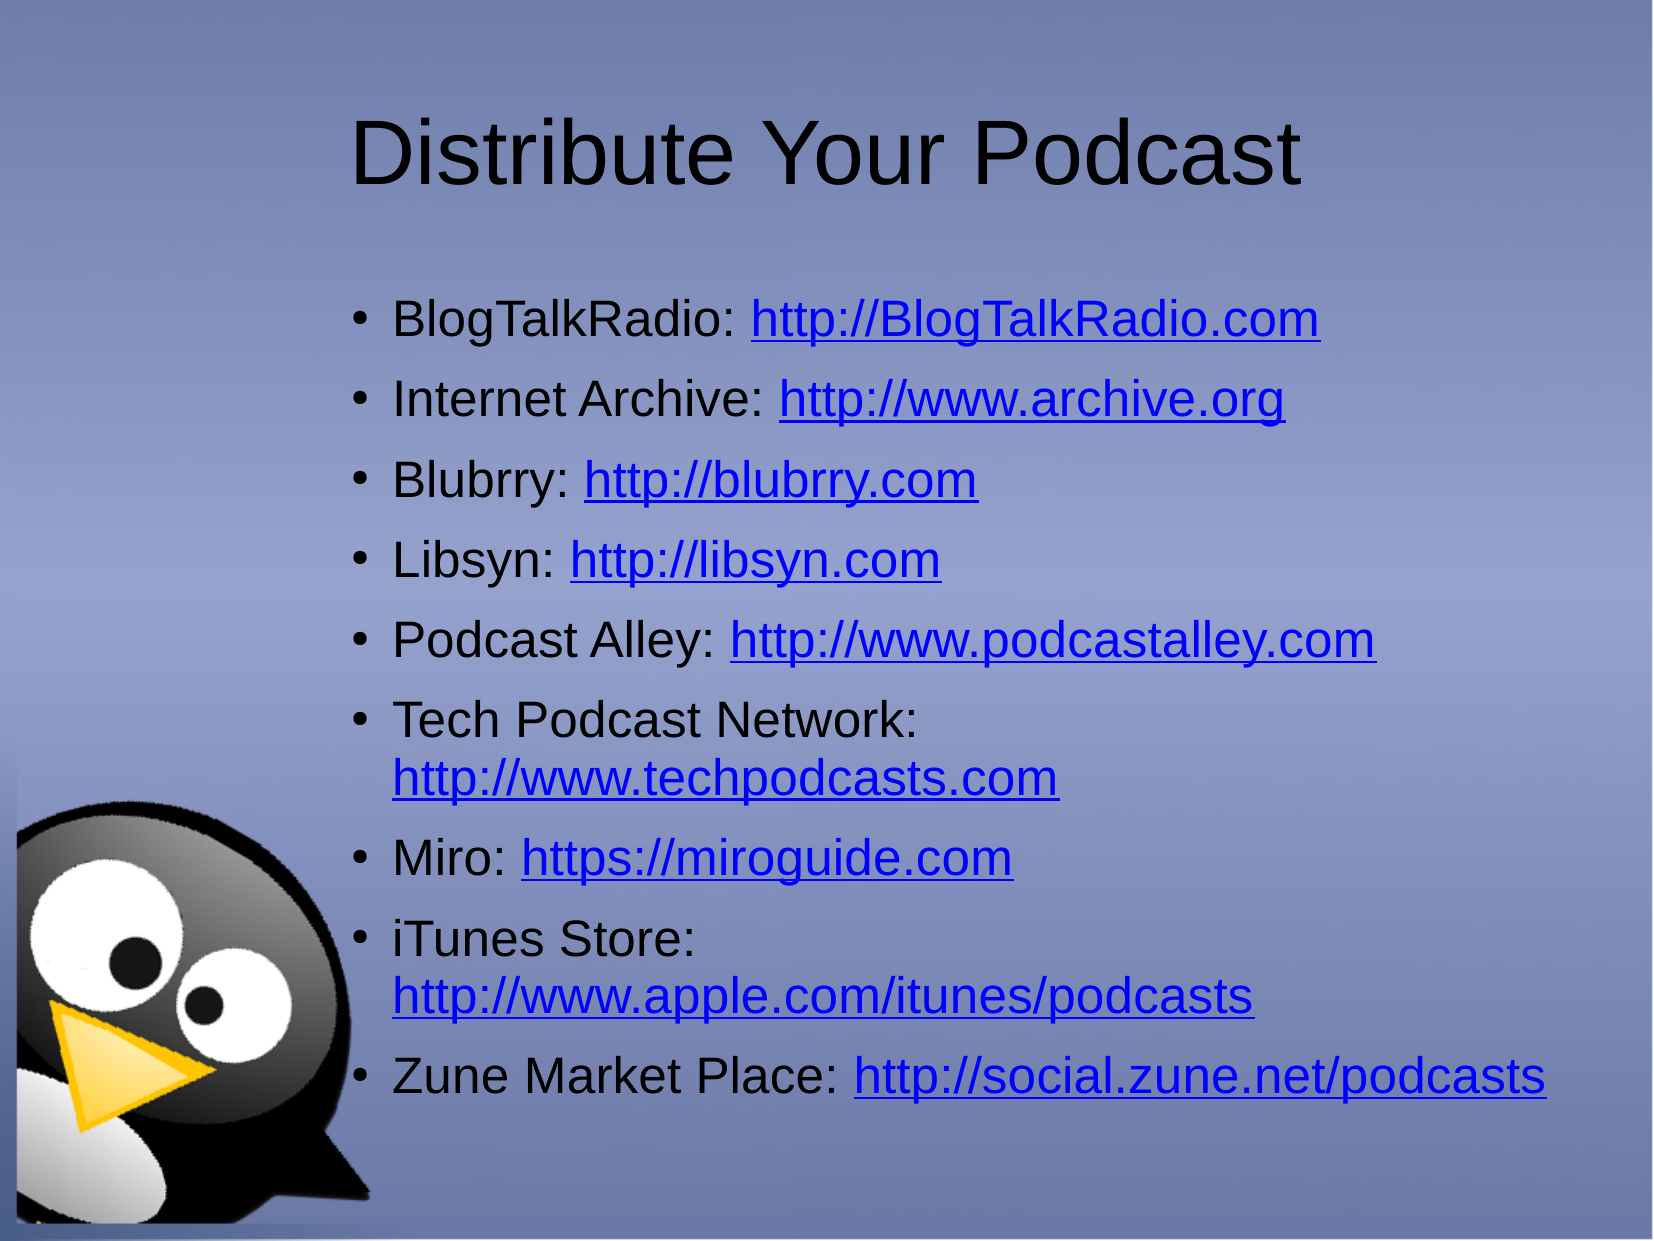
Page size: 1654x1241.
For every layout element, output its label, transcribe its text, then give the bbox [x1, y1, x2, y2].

title Distribute Your Podcast [82, 49, 1571, 257]
picture [0, 0, 1654, 1241]
list BlogTalkRadio: http://BlogTalkRadio.com Internet Archive: http://www.archive.org Blubrry: http://blubrry.com Libsyn: http://libsyn.com Podcast Alley: http://www.podcastalley.com Tech Podcast Network: http://www.techpodcasts.com Miro: https://miroguide.com iTunes Store: http://www.apple.com/itunes/podcasts Zune Market Place: http://social.zune.net/podcasts [337, 290, 1571, 1109]
